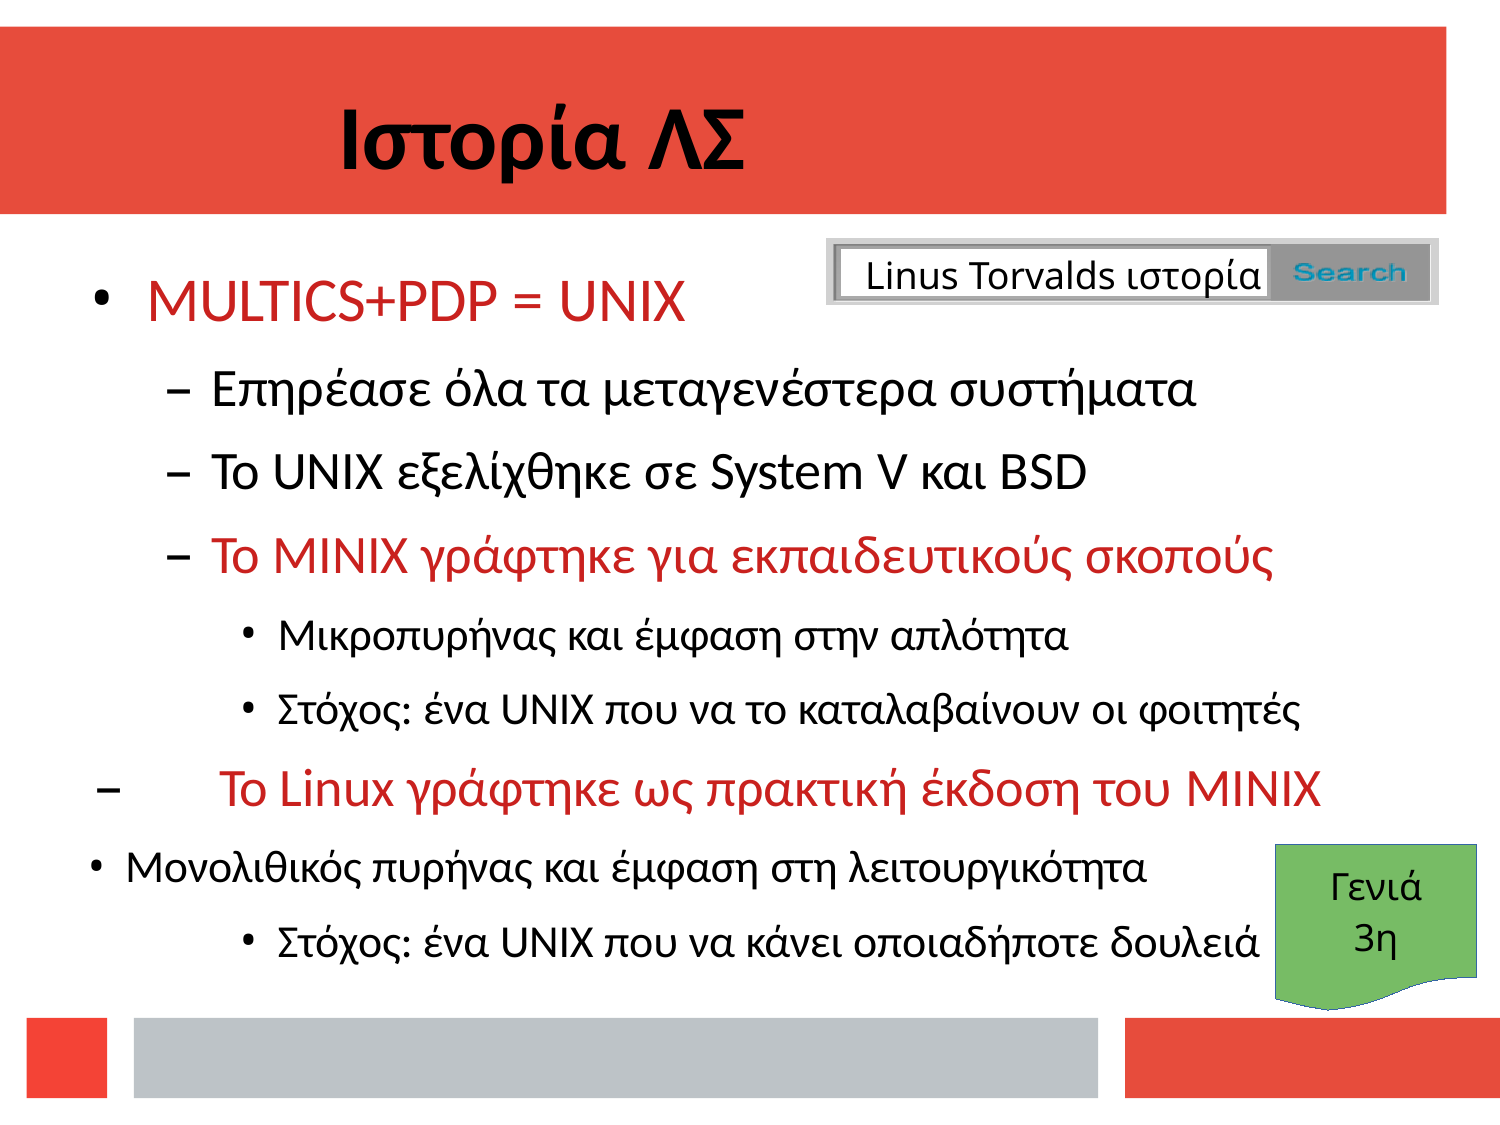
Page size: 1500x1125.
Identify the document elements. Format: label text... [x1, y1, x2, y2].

picture [826, 238, 1439, 305]
text_box MULTICS+PDP = UNIX Επηρέασε όλα τα μεταγενέστερα συστήματα Το UNIX εξελίχθηκε σε System V και BSD Το MINIX γράφτηκε για εκπαιδευτικούς σκοπούς Μικροπυρήνας και έμφαση στην απλότητα Στόχος: ένα UNIX που να το καταλαβαίνουν οι φοιτητές Το Linux γράφτηκε ως πρακτική έκδοση του MINIX Μονολιθικός πυρήνας και έμφαση στη λειτουργικότητα Στόχος: ένα UNIX που να κάνει οποιαδήποτε δουλειά [87, 234, 1324, 967]
text_box Linus Torvalds ιστορία [850, 242, 1288, 299]
title Ιστορία ΛΣ [336, 75, 1164, 234]
text_box Γενιά 3η [1275, 844, 1477, 1011]
